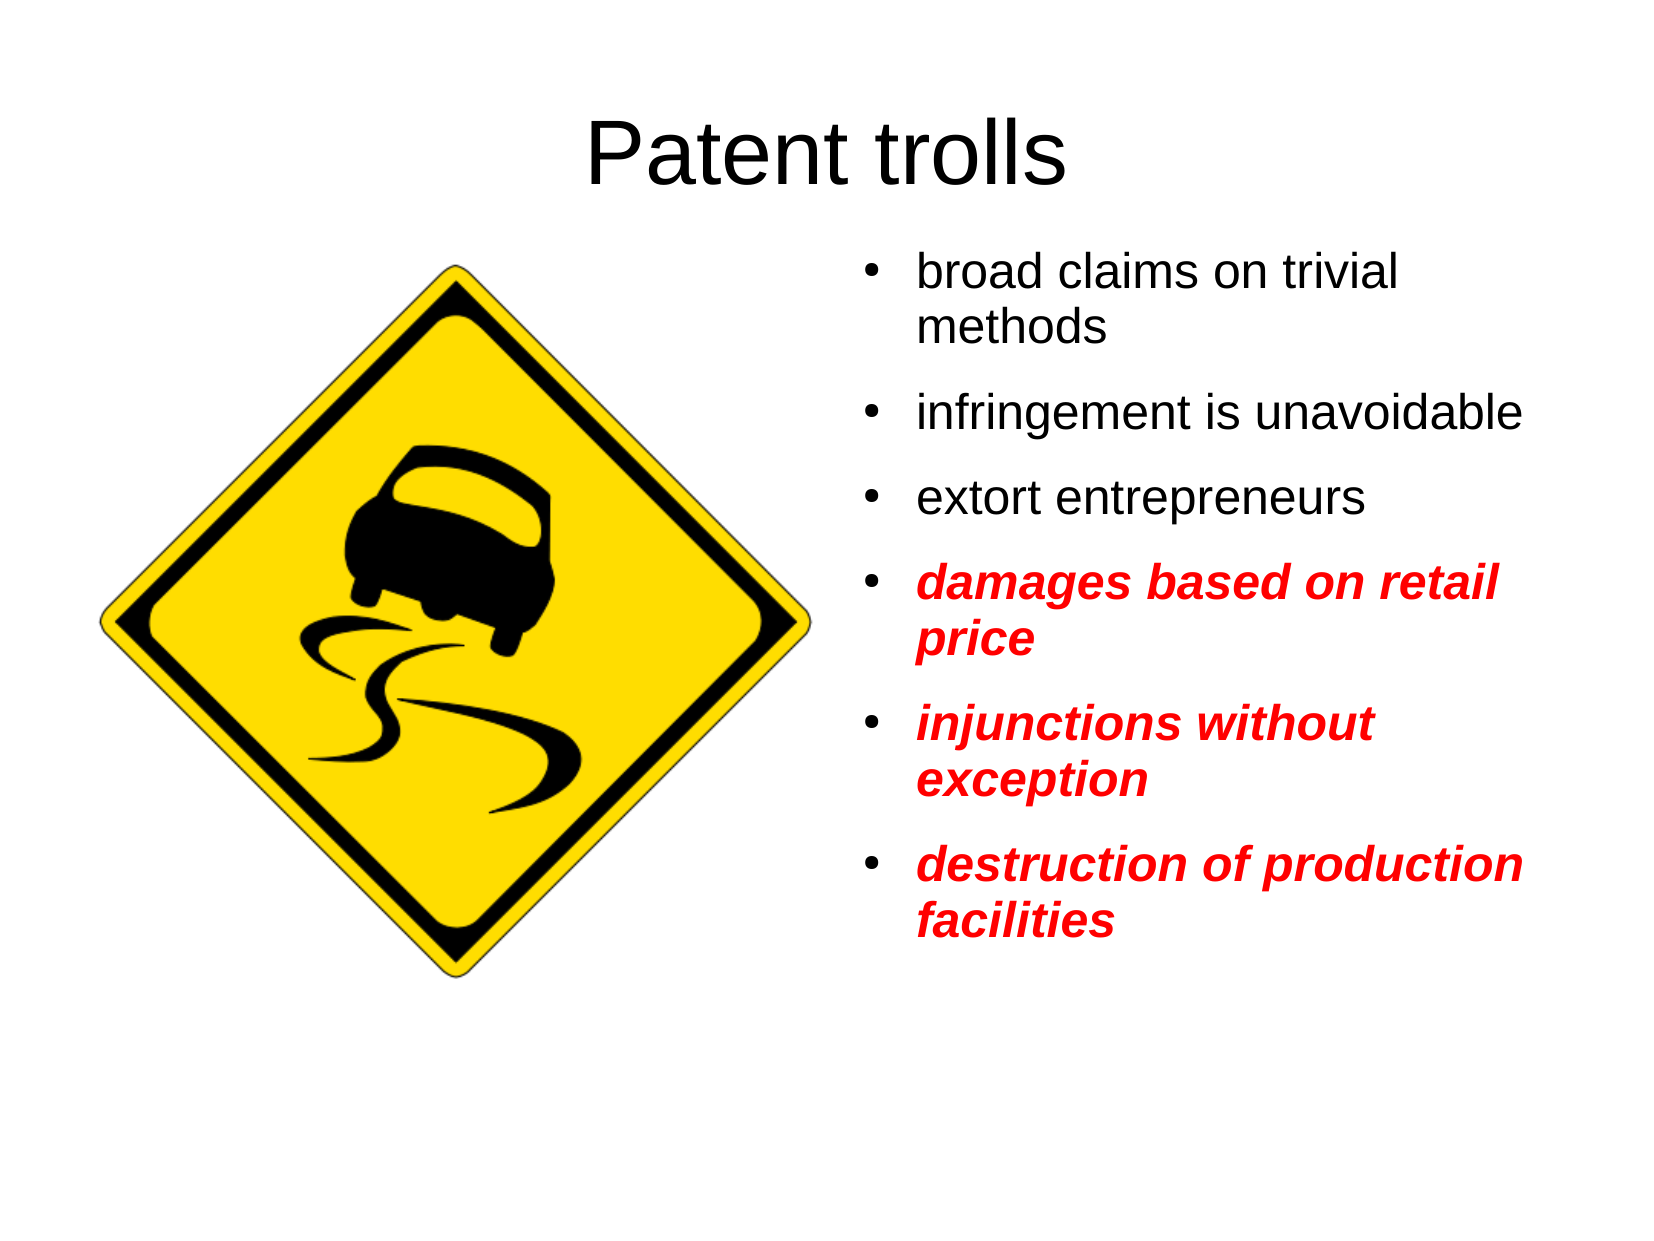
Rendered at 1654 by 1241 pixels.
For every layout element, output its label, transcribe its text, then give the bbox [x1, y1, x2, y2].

picture [94, 262, 814, 982]
title Patent trolls [82, 49, 1571, 257]
list broad claims on trivial methods infringement is unavoidable extort entrepreneurs damages based on retail price injunctions without exception destruction of production facilities [845, 242, 1572, 1062]
